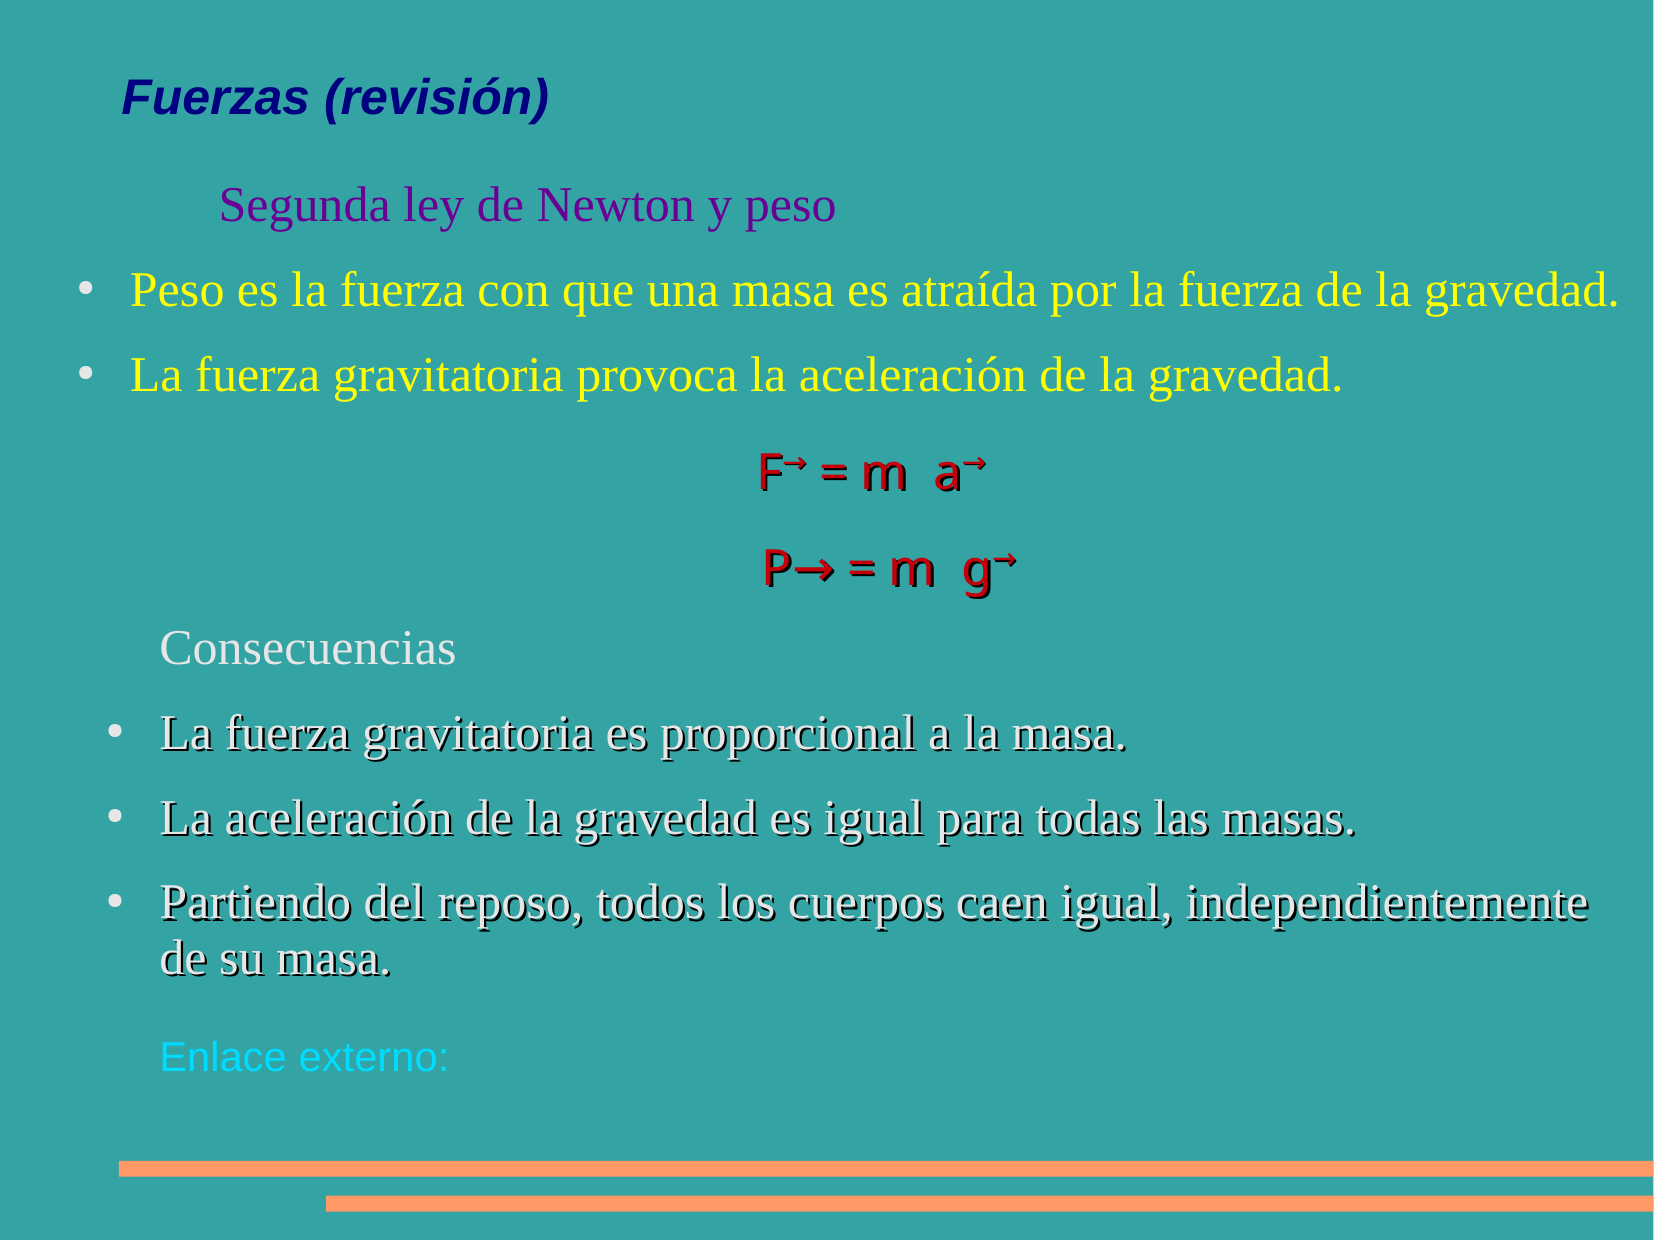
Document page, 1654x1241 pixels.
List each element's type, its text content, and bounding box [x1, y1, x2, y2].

list Peso es la fuerza con que una masa es atraída por la fuerza de la gravedad. La fuerza gravitatoria provoca la aceleración de la gravedad. [59, 177, 1625, 432]
title Fuerzas (revisión) [121, 46, 650, 148]
text_box P→ = m g→ [561, 531, 1152, 620]
text_box F→ = m a→ [555, 435, 1270, 553]
list Enlace externo: [88, 1033, 1329, 1147]
list Segunda ley de Newton y peso [147, 177, 1595, 290]
list Consecuencias La fuerza gravitatoria es proporcional a la masa. La aceleración de la gravedad es igual para todas las masas. Partiendo del reposo, todos los cuerpos caen igual, independientemente de su masa. [88, 620, 1595, 991]
